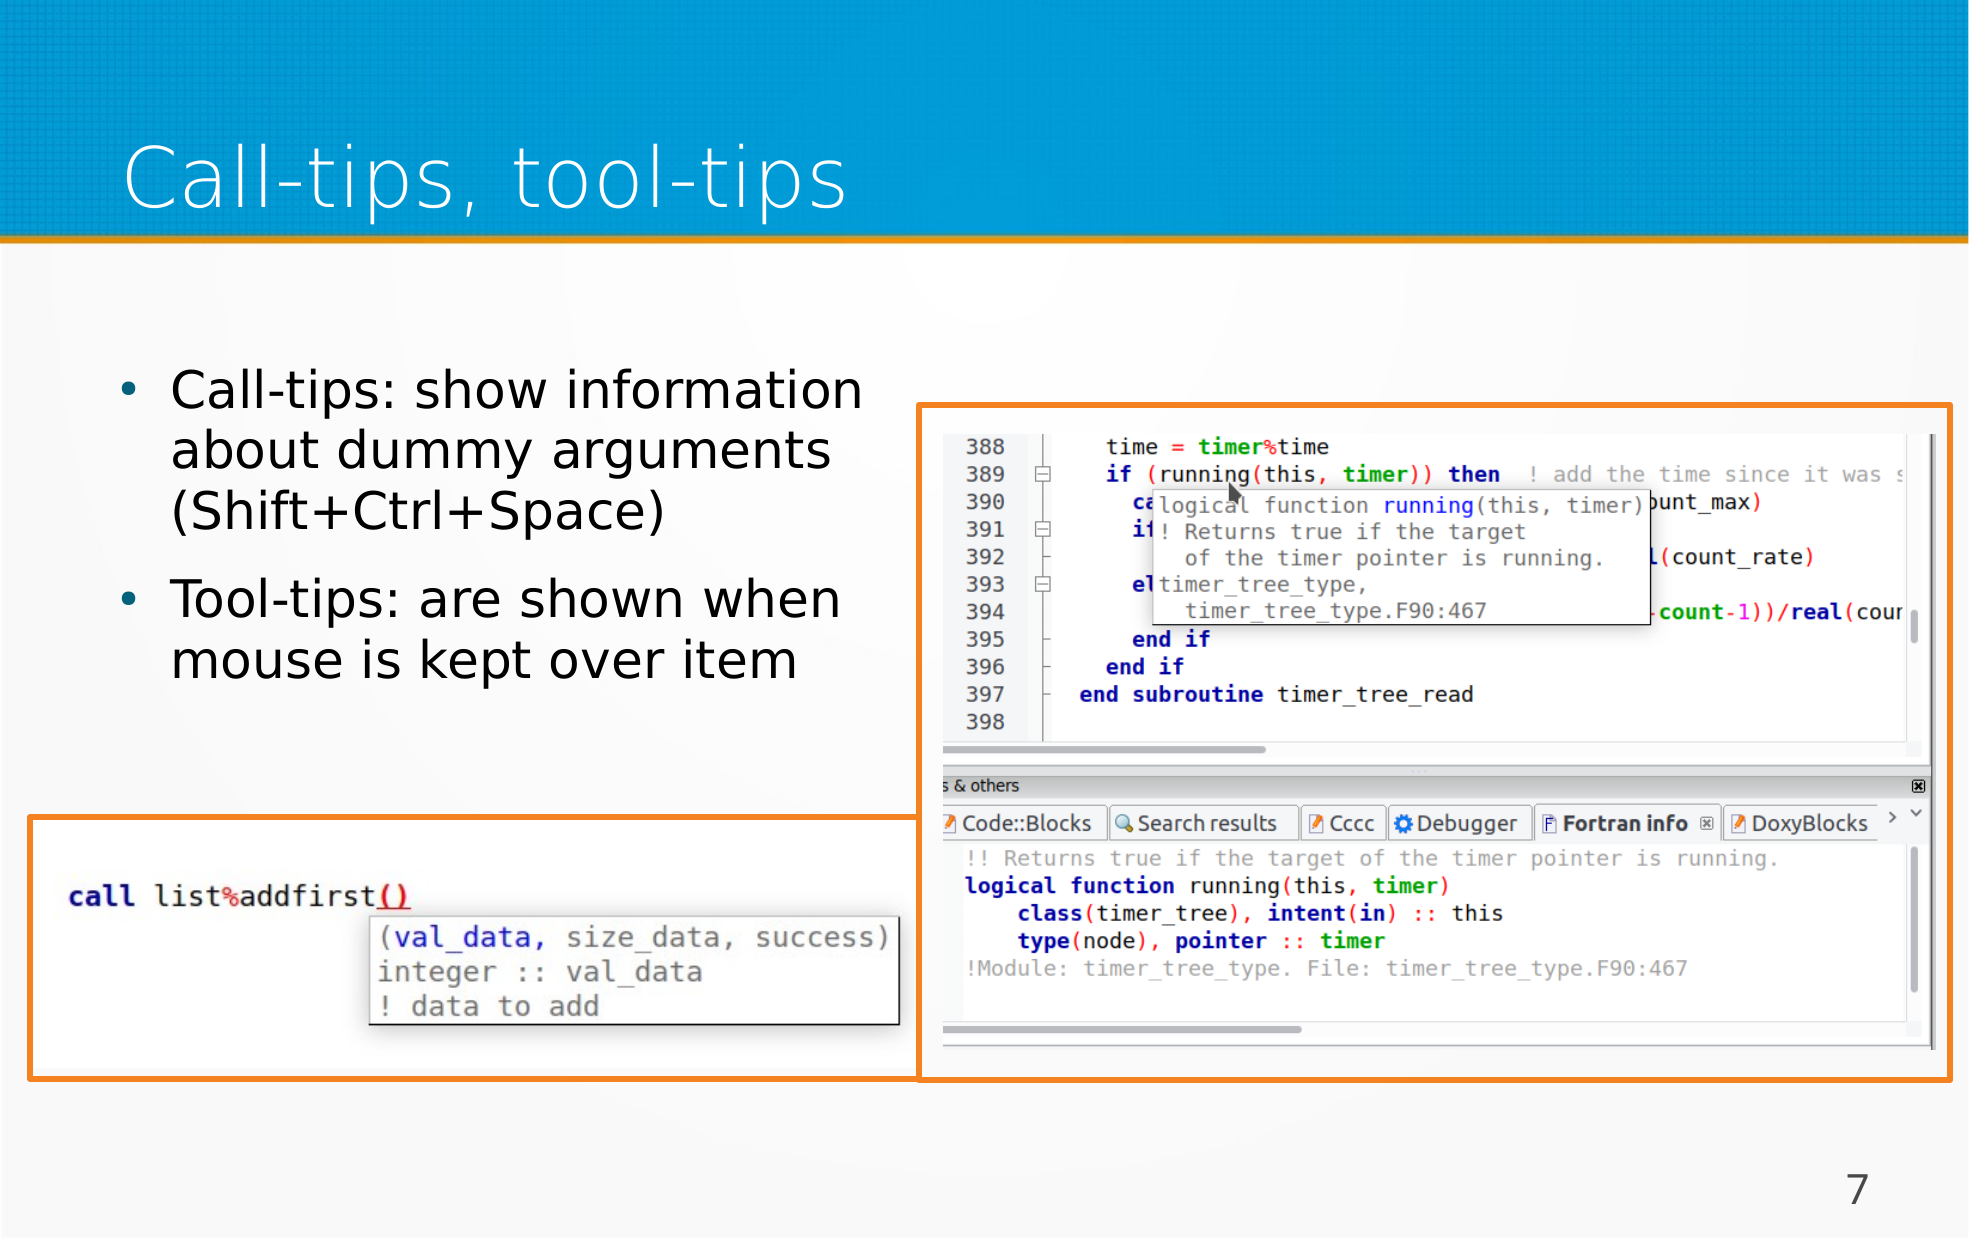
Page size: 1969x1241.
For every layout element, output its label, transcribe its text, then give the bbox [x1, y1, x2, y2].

list Call-tips: show information about dummy arguments (Shift+Ctrl+Space) Tool-tips: are shown when mouse is kept over item [102, 360, 871, 703]
picture [0, 233, 1969, 1241]
title Call-tips, tool-tips [120, 19, 1936, 227]
